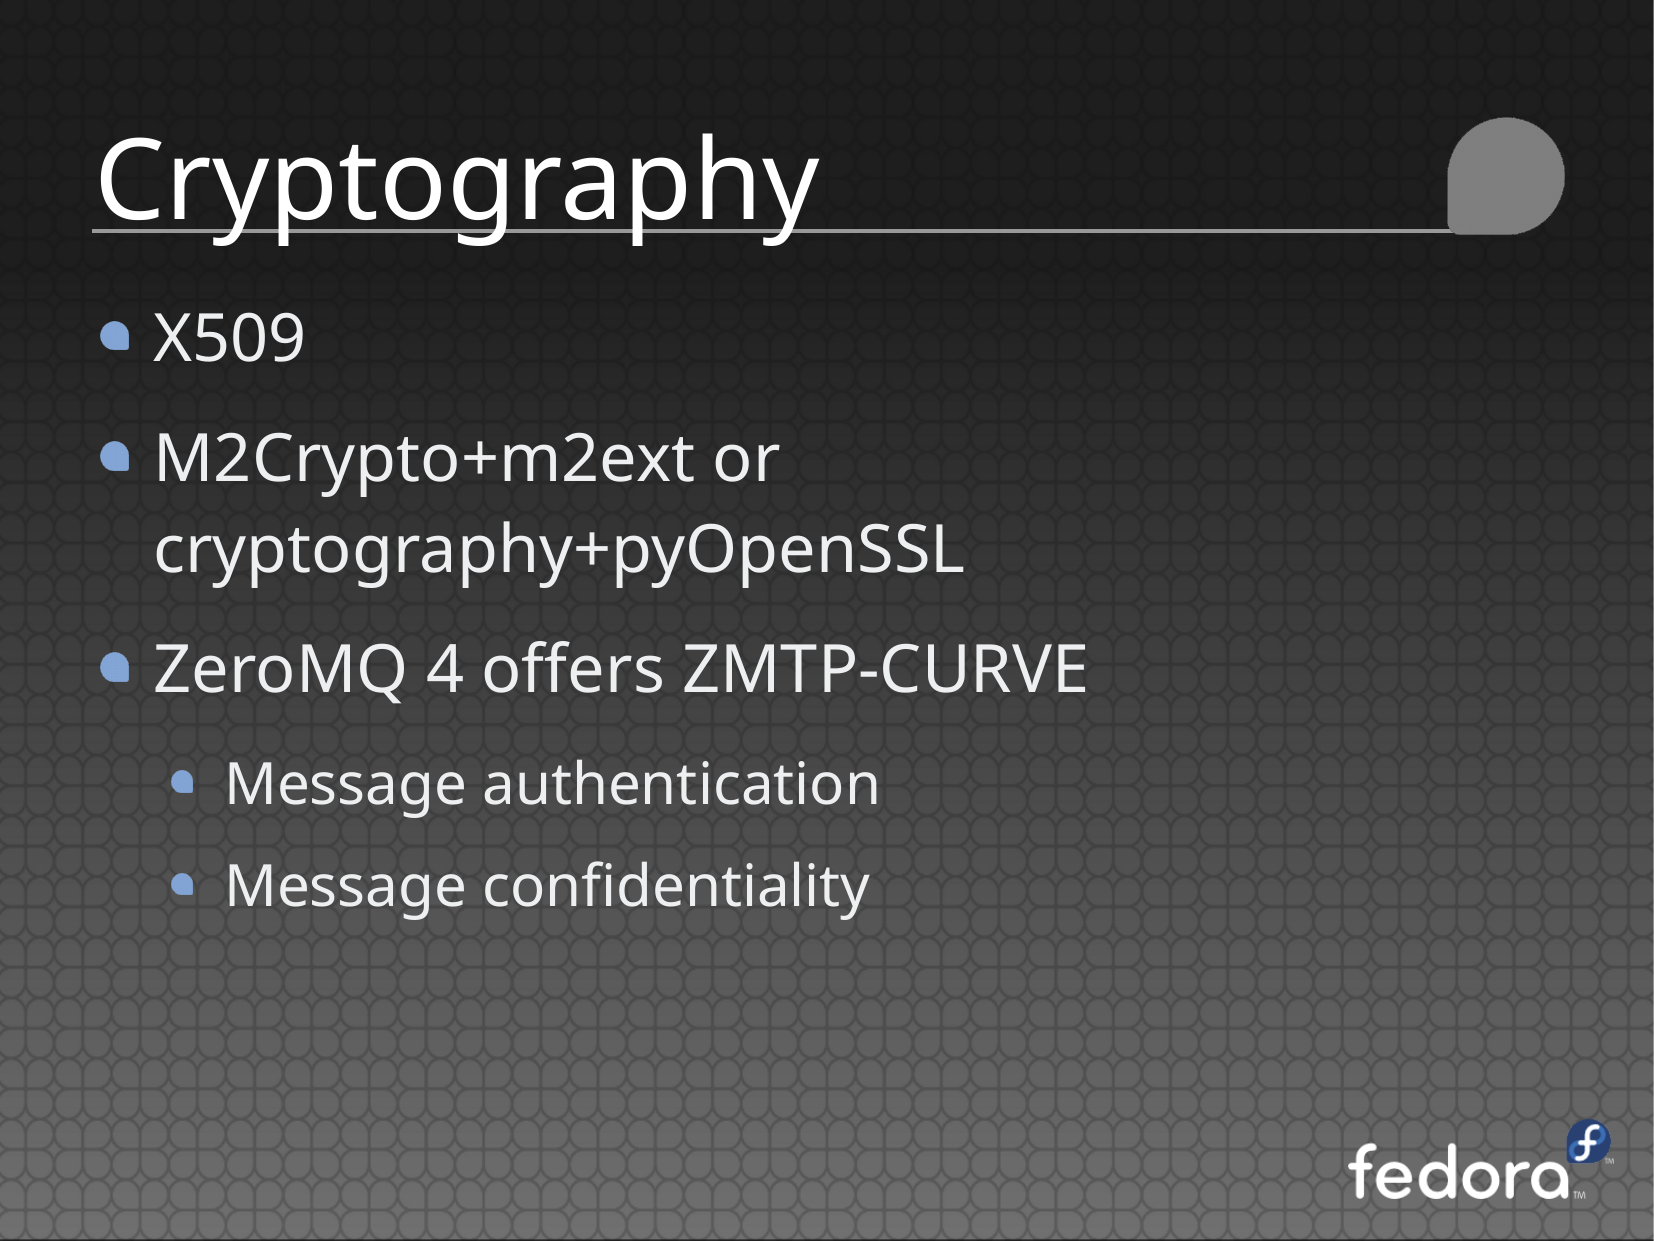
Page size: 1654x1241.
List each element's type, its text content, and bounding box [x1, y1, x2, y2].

list X509 M2Crypto+m2ext or cryptography+pyOpenSSL ZeroMQ 4 offers ZMTP-CURVE Message authentication Message confidentiality [82, 290, 1571, 1094]
title Cryptography [94, 100, 1426, 251]
picture [0, 0, 1654, 1241]
